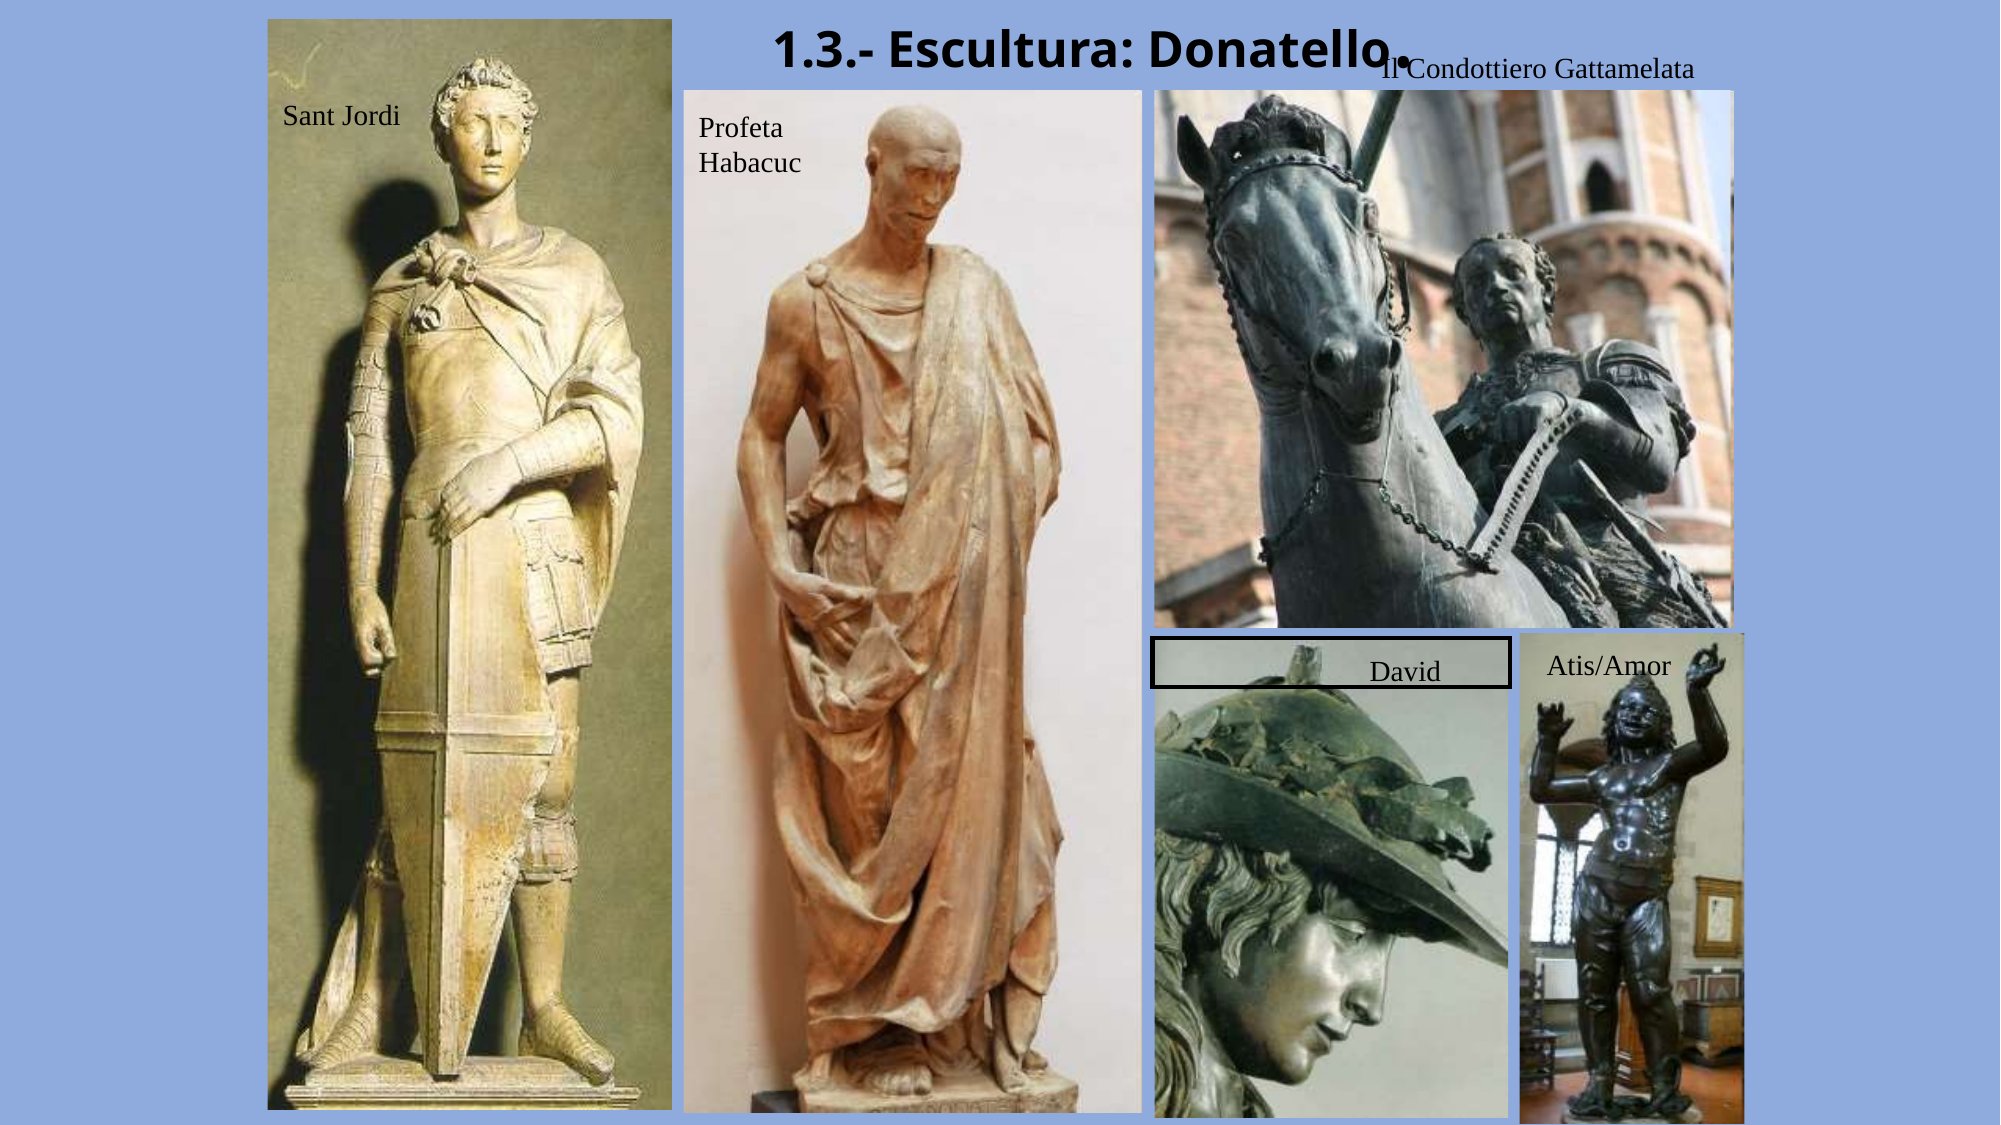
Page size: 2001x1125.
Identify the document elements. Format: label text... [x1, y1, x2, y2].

text_box [1154, 90, 1734, 628]
text_box Profeta Habacuc [696, 106, 804, 181]
text_box Atis/Amor [1544, 644, 1674, 682]
text_box [268, 19, 672, 1110]
text_box [1155, 689, 1508, 1117]
text_box Il Condottiero Gattamelata [1379, 47, 1697, 85]
text_box Sant Jordi [280, 94, 403, 132]
text_box [684, 90, 1142, 1112]
text_box [1520, 633, 1744, 1124]
text_box David [1152, 637, 1511, 688]
title 1.3.- Escultura: Donatello. [770, 0, 2000, 87]
